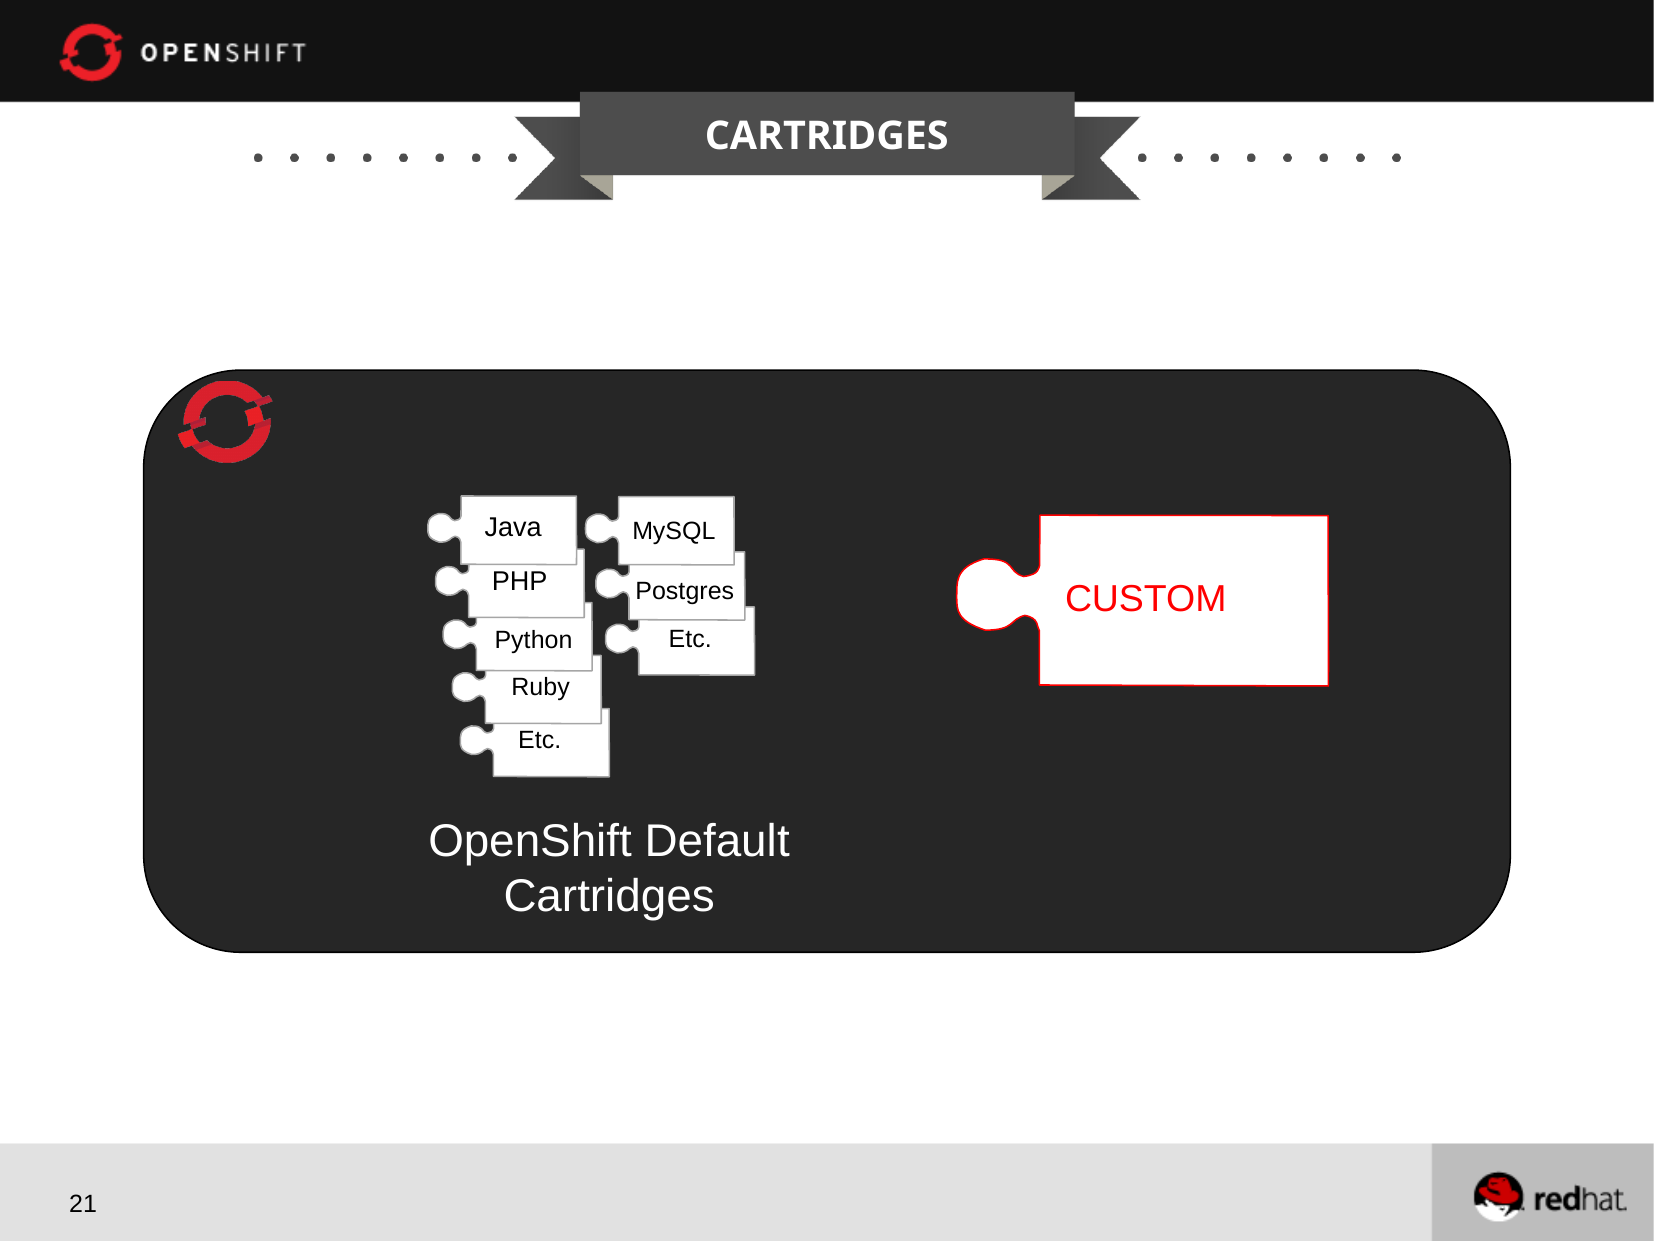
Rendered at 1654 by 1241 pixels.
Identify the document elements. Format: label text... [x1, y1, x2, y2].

text_box MySQL [617, 507, 731, 553]
text_box Ruby [496, 671, 585, 709]
text_box [143, 370, 1511, 953]
text_box Java [469, 502, 557, 550]
picture [0, 0, 1654, 1241]
text_box Python [479, 615, 588, 661]
text_box CUSTOM [1050, 566, 1242, 627]
text_box CARTRIDGES [581, 101, 1073, 166]
text_box Postgres [620, 567, 750, 613]
text_box Etc. [653, 620, 727, 660]
text_box Etc. [503, 724, 577, 762]
text_box PHP [477, 565, 563, 604]
text_box OpenShift Default Cartridges [408, 802, 810, 930]
